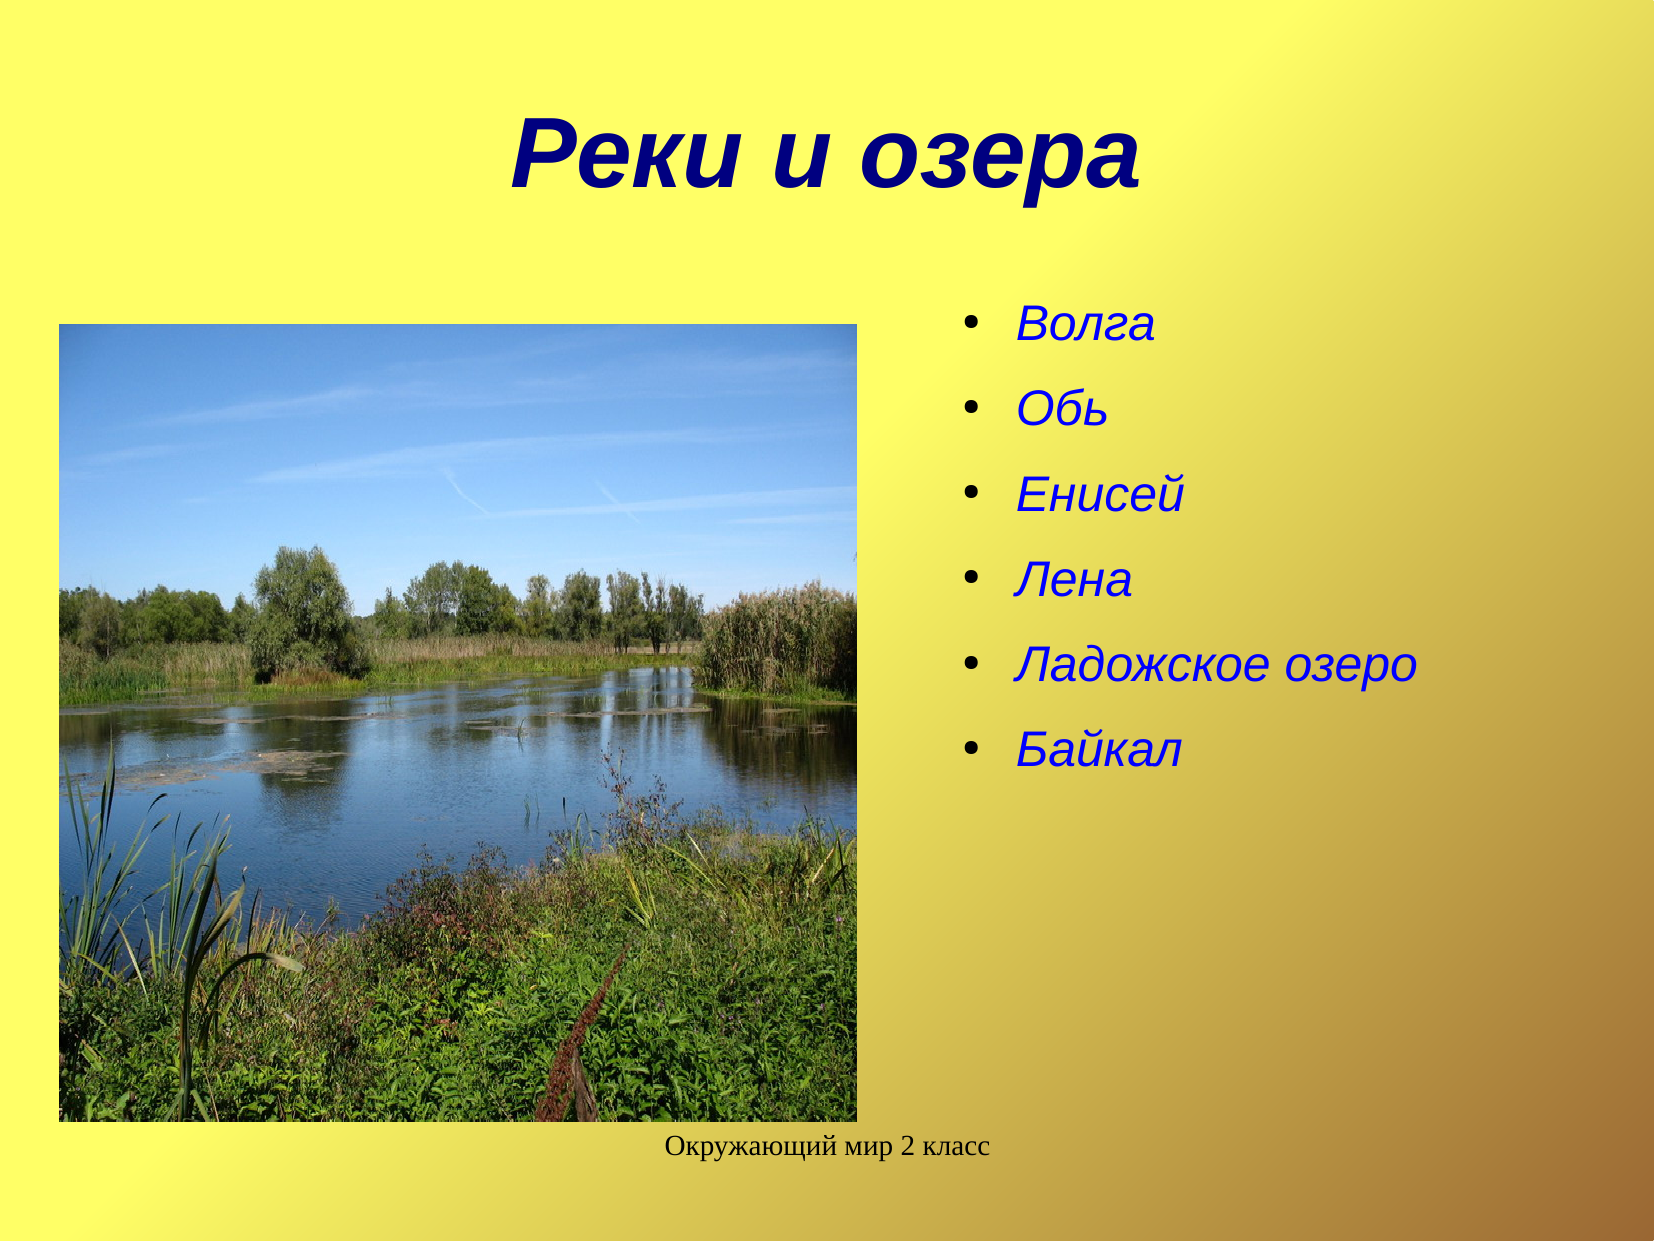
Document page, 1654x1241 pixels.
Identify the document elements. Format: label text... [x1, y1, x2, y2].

list Волга Обь Енисей Лена Ладожское озеро Байкал [944, 295, 1583, 1114]
picture [59, 324, 857, 1123]
title Реки и озера [82, 49, 1571, 257]
